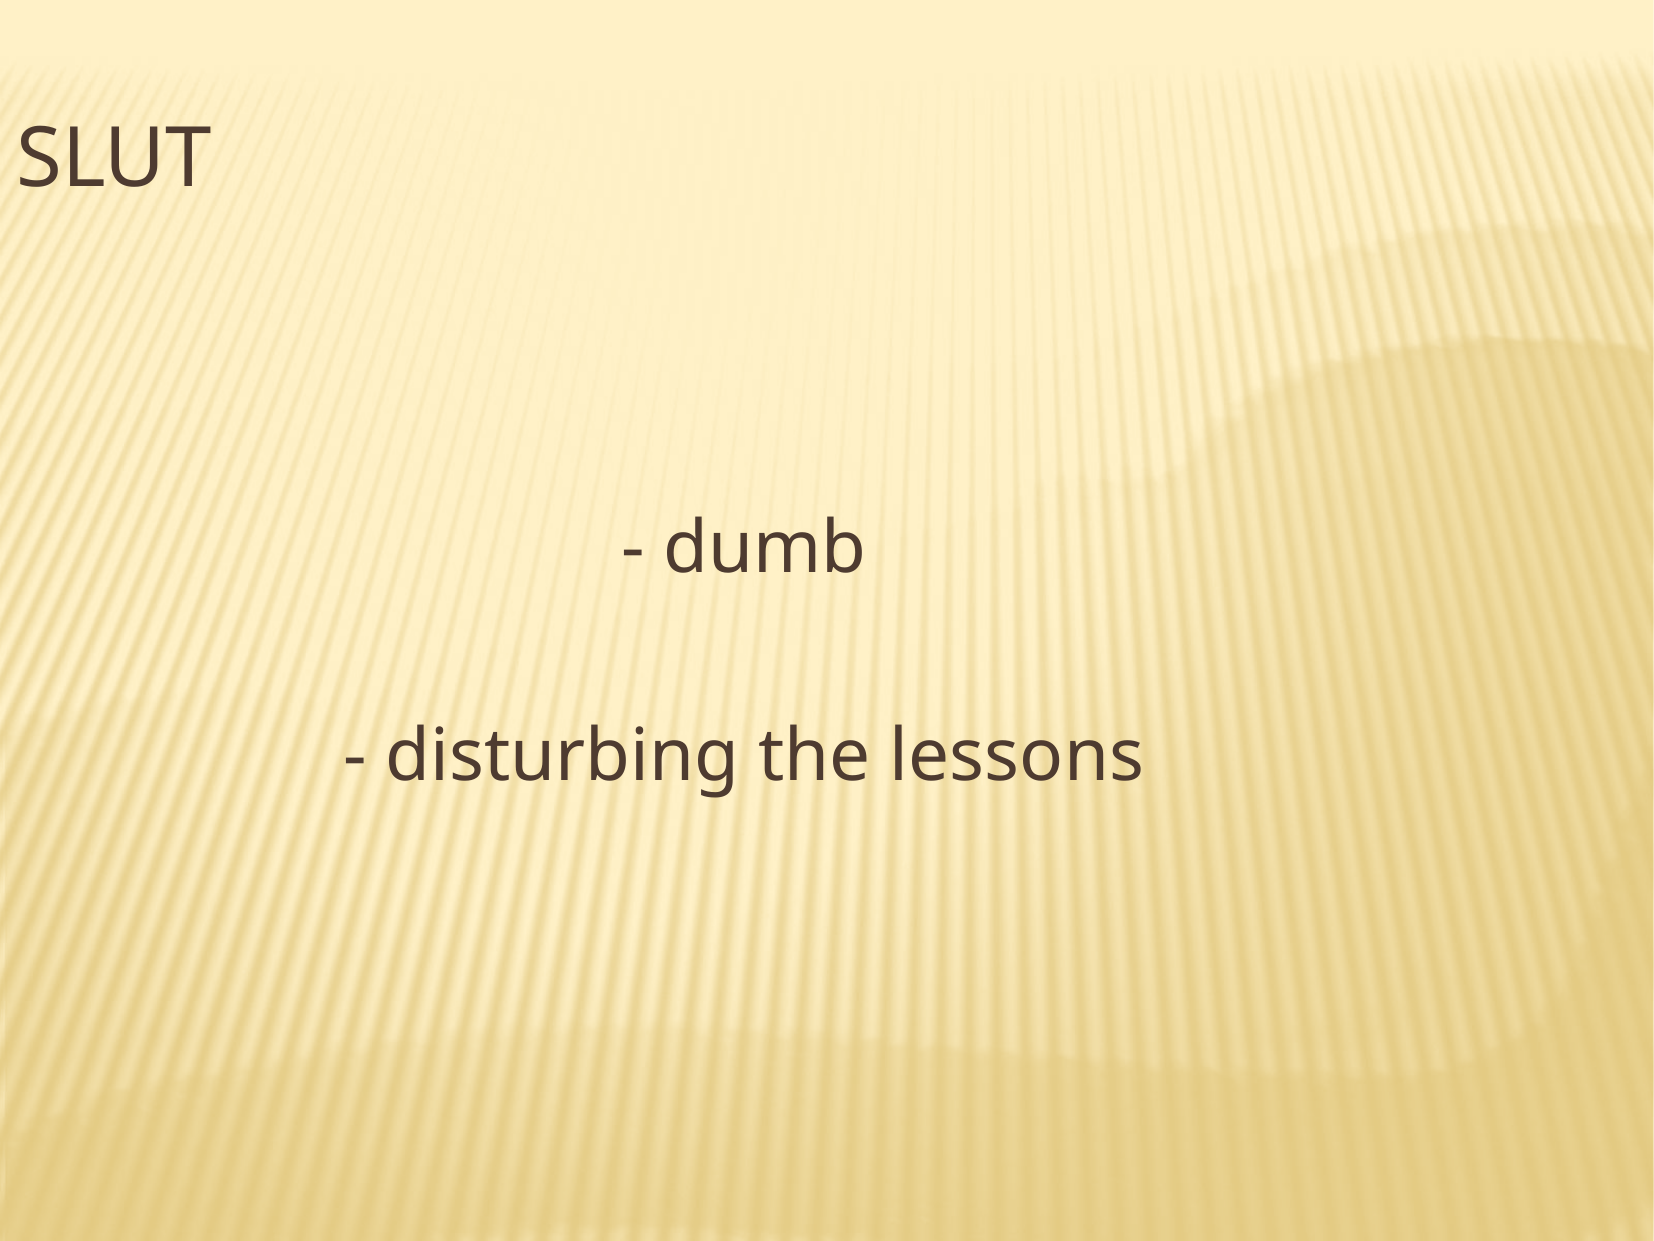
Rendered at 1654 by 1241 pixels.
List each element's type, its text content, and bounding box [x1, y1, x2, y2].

title Slut [0, 56, 1489, 250]
subtitle - dumb - disturbing the lessons [0, 297, 1489, 1102]
